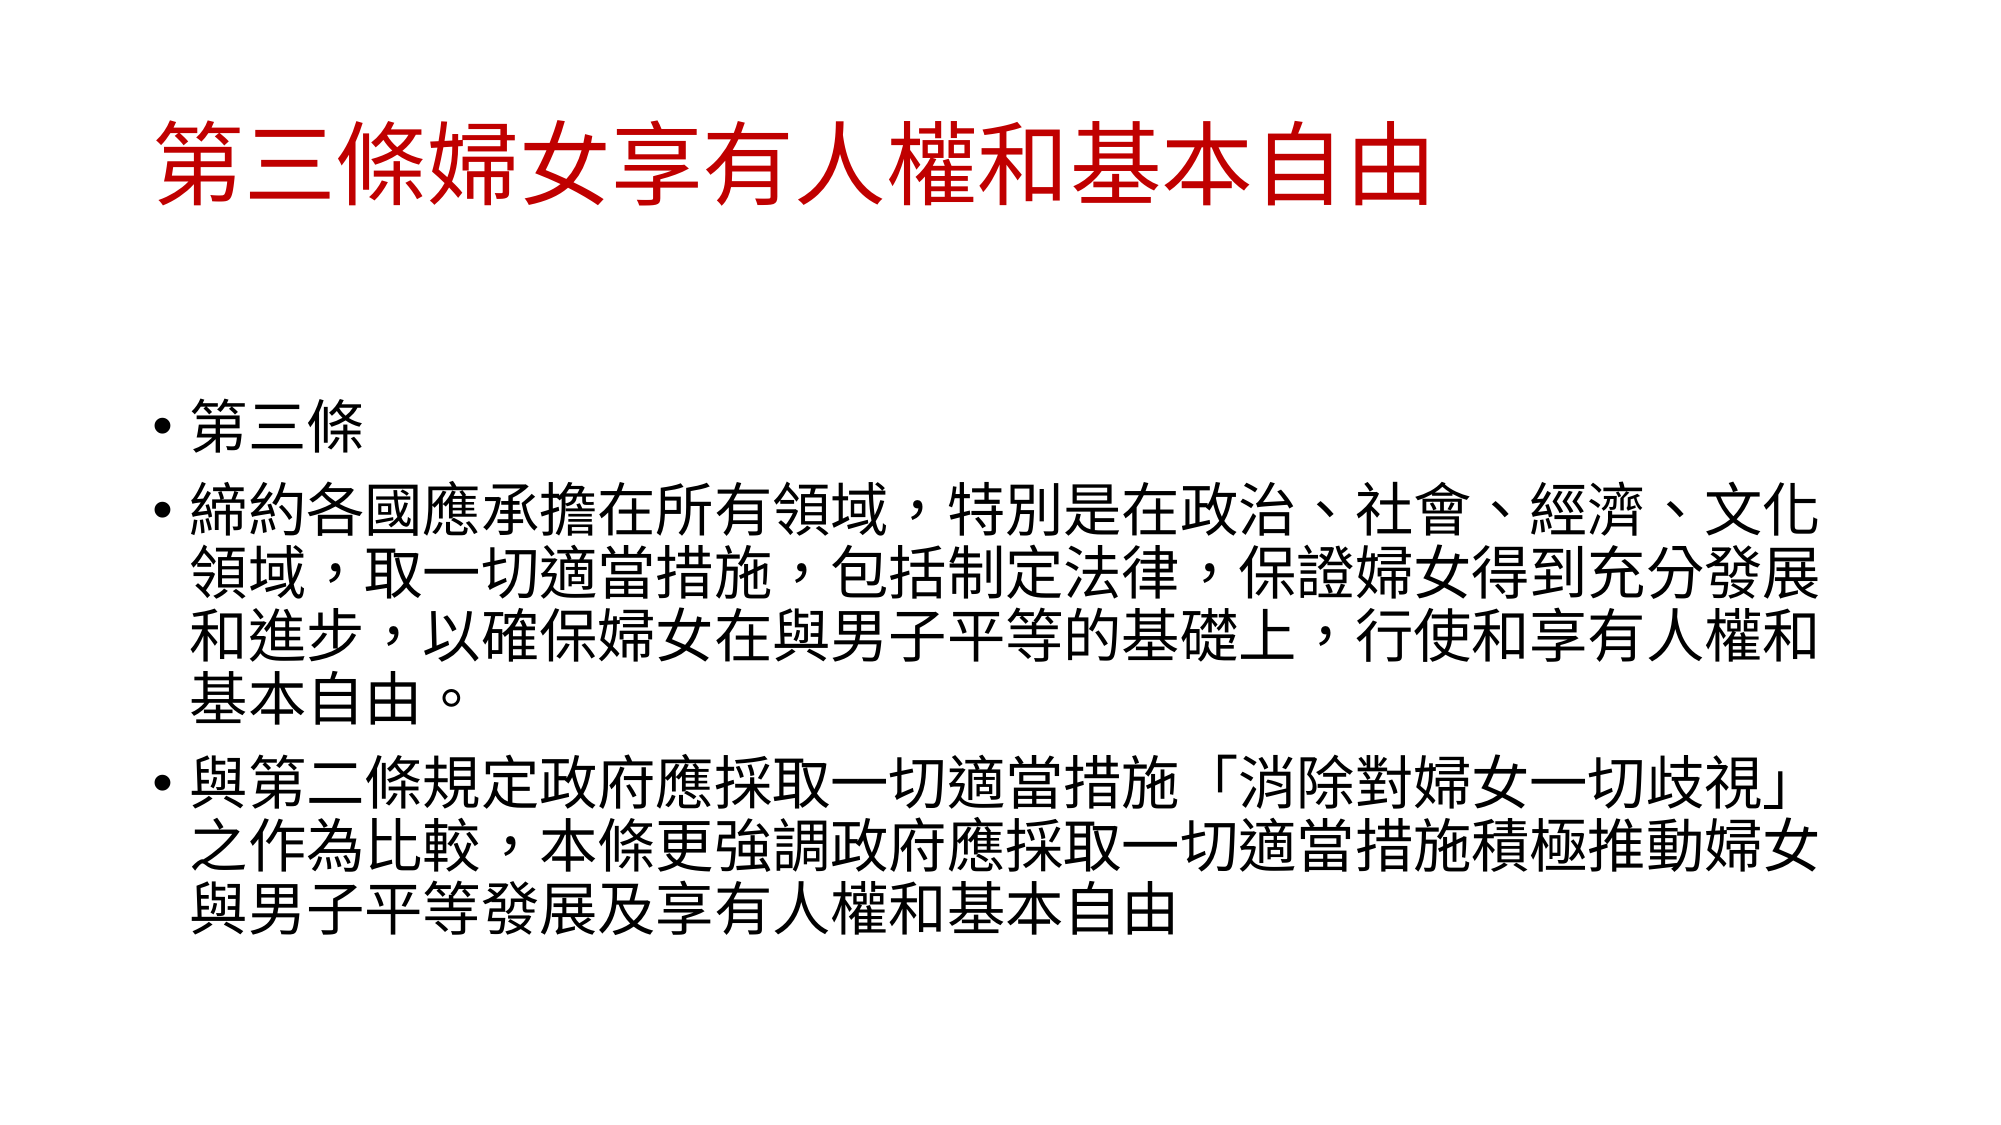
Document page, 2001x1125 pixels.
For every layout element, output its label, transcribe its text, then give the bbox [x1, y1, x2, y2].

list 第三條 締約各國應承擔在所有領域，特別是在政治、社會、經濟、文化領域，取一切適當措施，包括制定法律，保證婦女得到充分發展和進步，以確保婦女在與男子平等的基礎上，行使和享有人權和基本自由。 與第二條規定政府應採取一切適當措施「消除對婦女一切歧視」之作為比較，本條更強調政府應採取一切適當措施積極推動婦女與男子平等發展及享有人權和基本自由 [137, 299, 1863, 1014]
title 第三條婦女享有人權和基本自由 [137, 59, 1863, 278]
